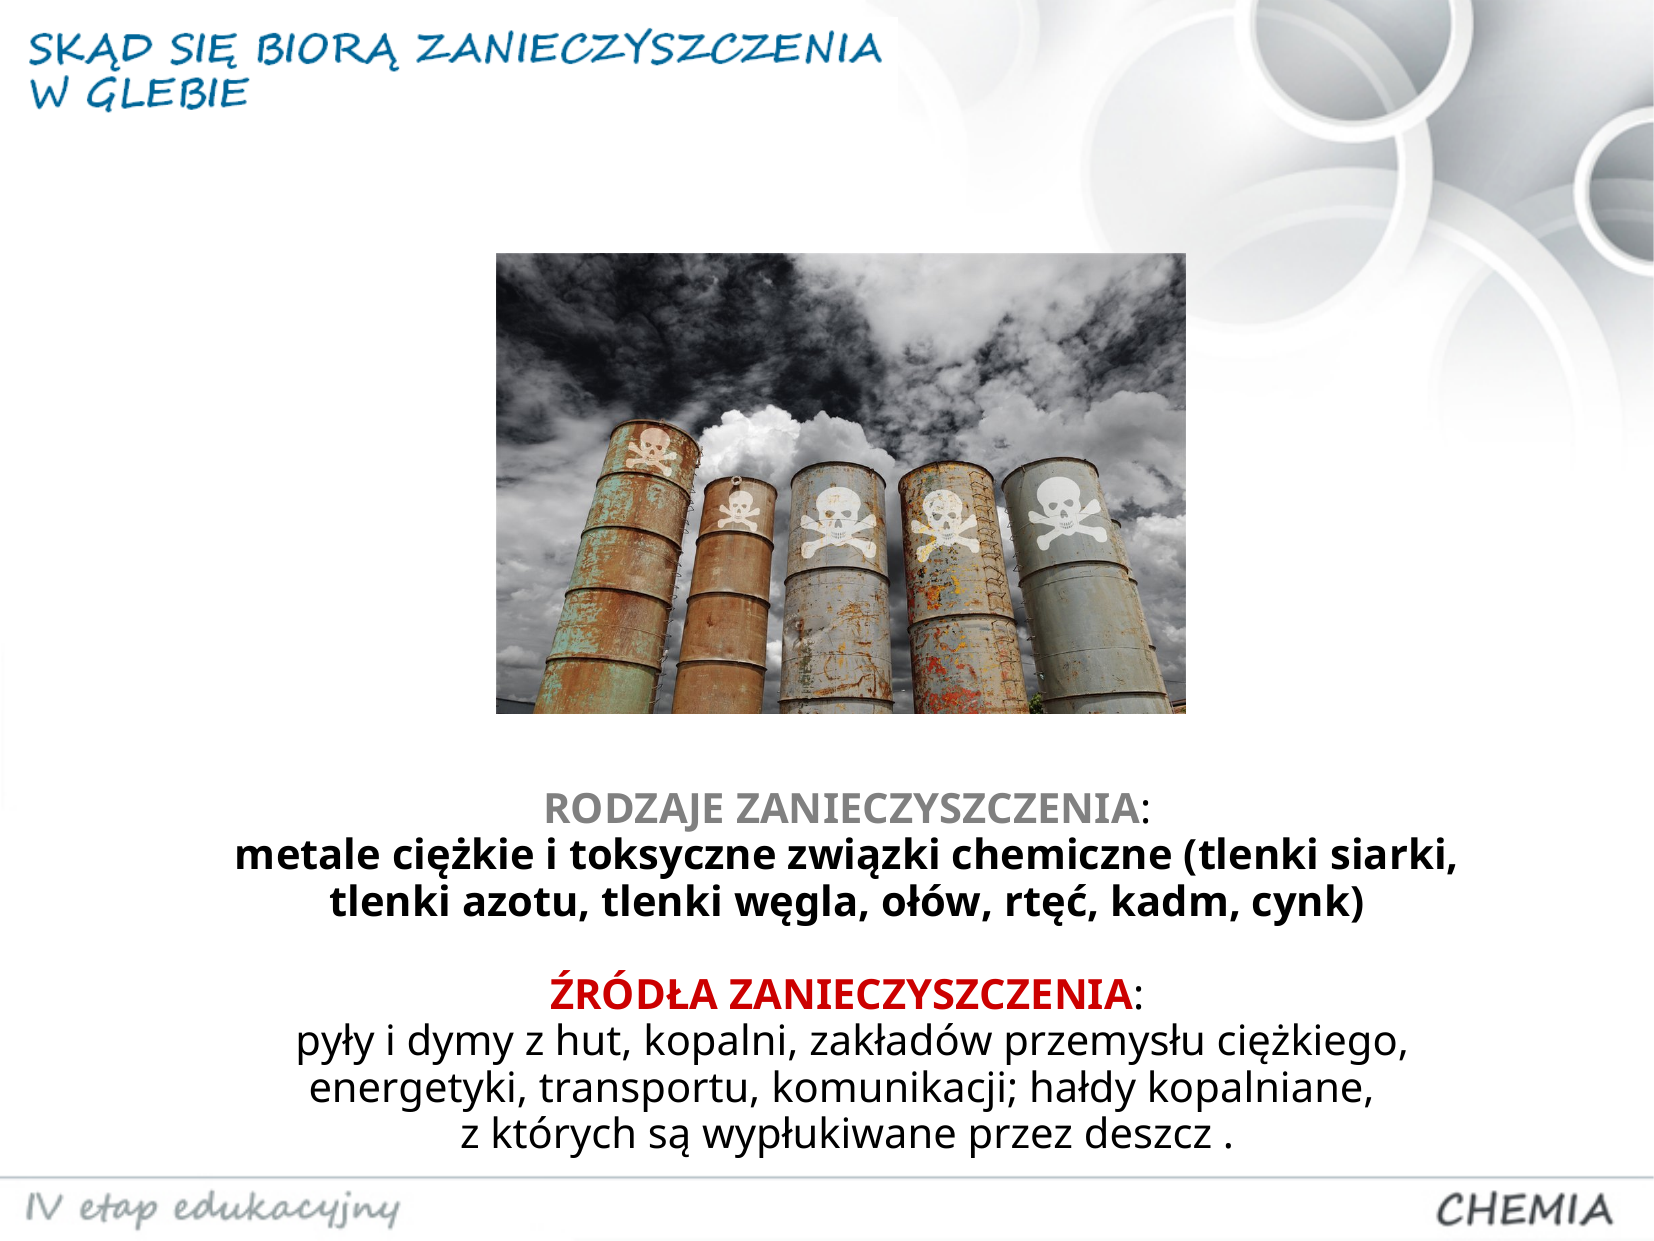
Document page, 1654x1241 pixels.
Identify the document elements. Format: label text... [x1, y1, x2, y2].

text_box RODZAJE ZANIECZYSZCZENIA: metale ciężkie i toksyczne związki chemiczne (tlenki siarki, tlenki azotu, tlenki węgla, ołów, rtęć, kadm, cynk) ŹRÓDŁA ZANIECZYSZCZENIA: pyły i dymy z hut, kopalni, zakładów przemysłu ciężkiego, energetyki, transportu, komunikacji; hałdy kopalniane, z których są wypłukiwane przez deszcz . [177, 832, 1518, 1112]
chart [11, 17, 898, 131]
picture [0, 0, 1654, 1241]
